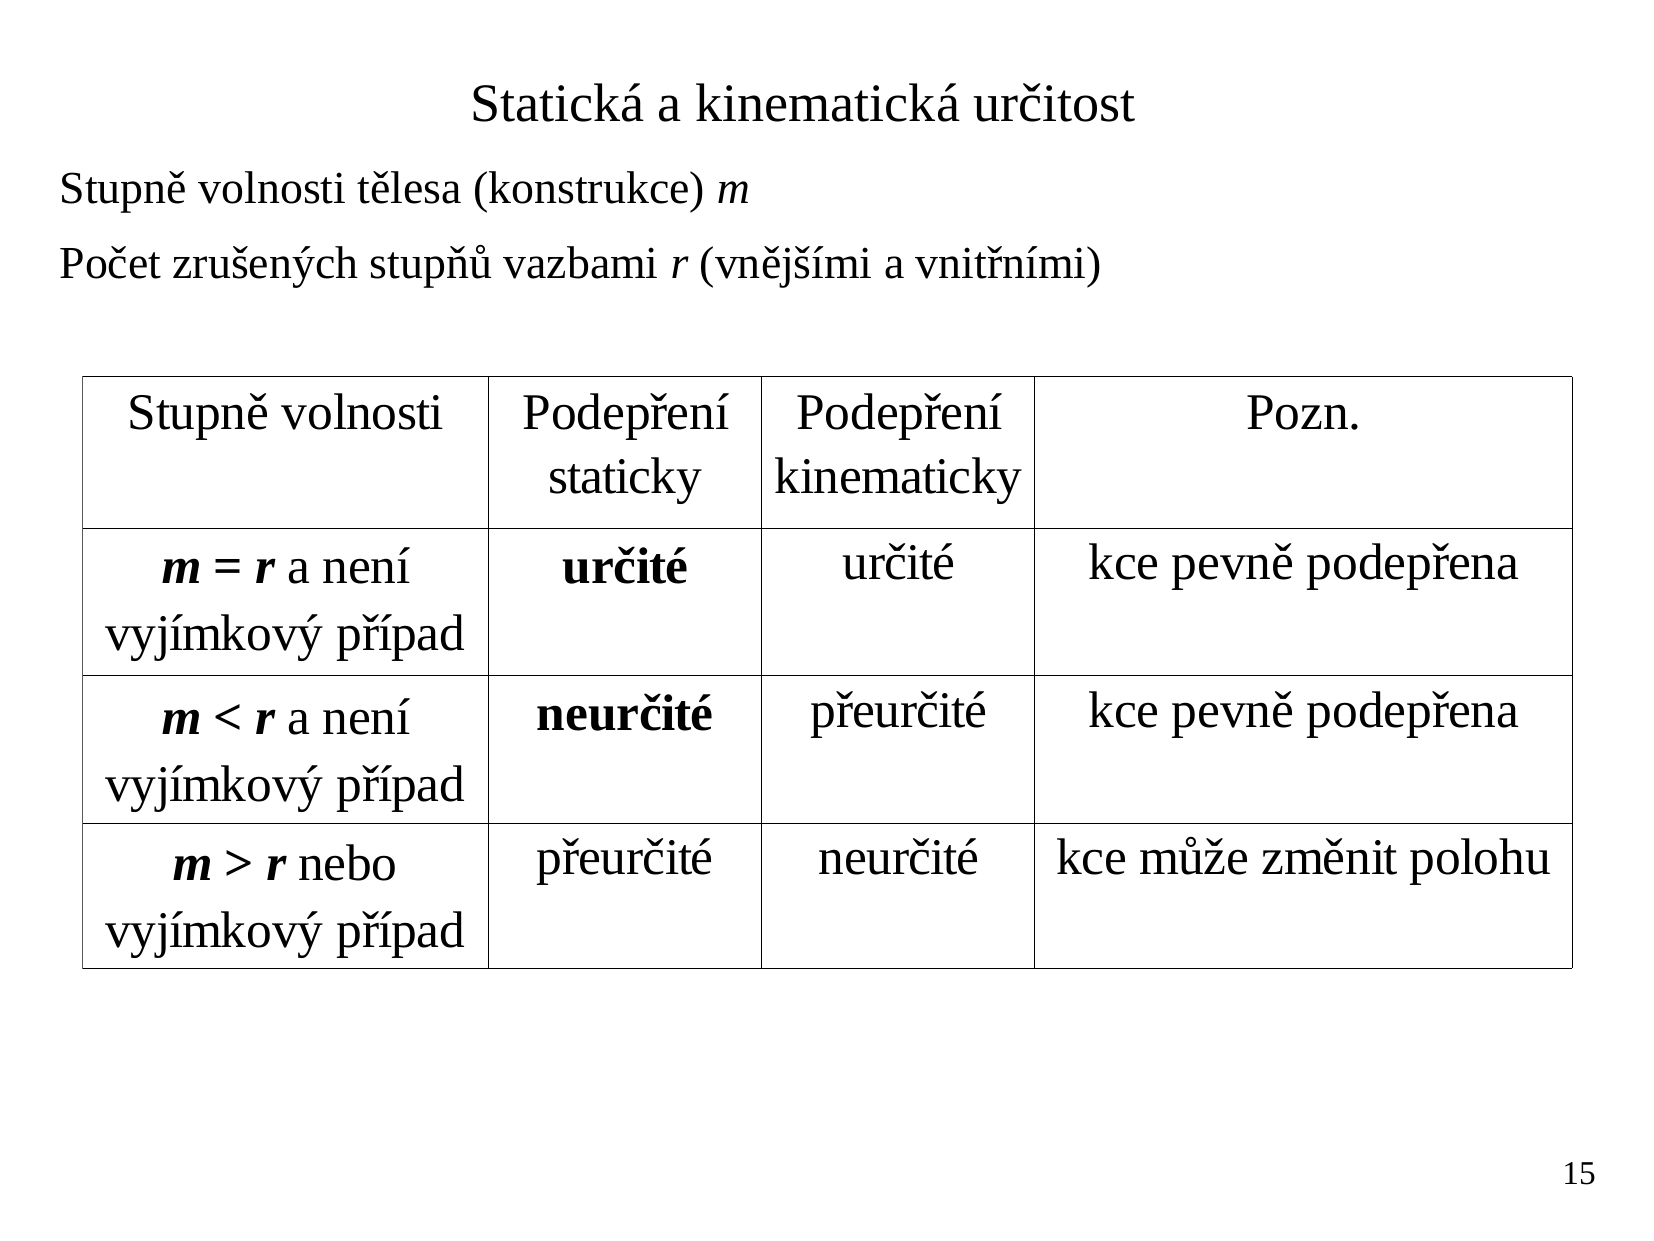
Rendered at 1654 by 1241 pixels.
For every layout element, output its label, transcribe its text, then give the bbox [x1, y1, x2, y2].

title Statická a kinematická určitost [59, 7, 1548, 163]
chart [82, 376, 1577, 973]
list Stupně volnosti tělesa (konstrukce) m Počet zrušených stupňů vazbami r (vnějšími a vnitřními) [59, 163, 1600, 967]
